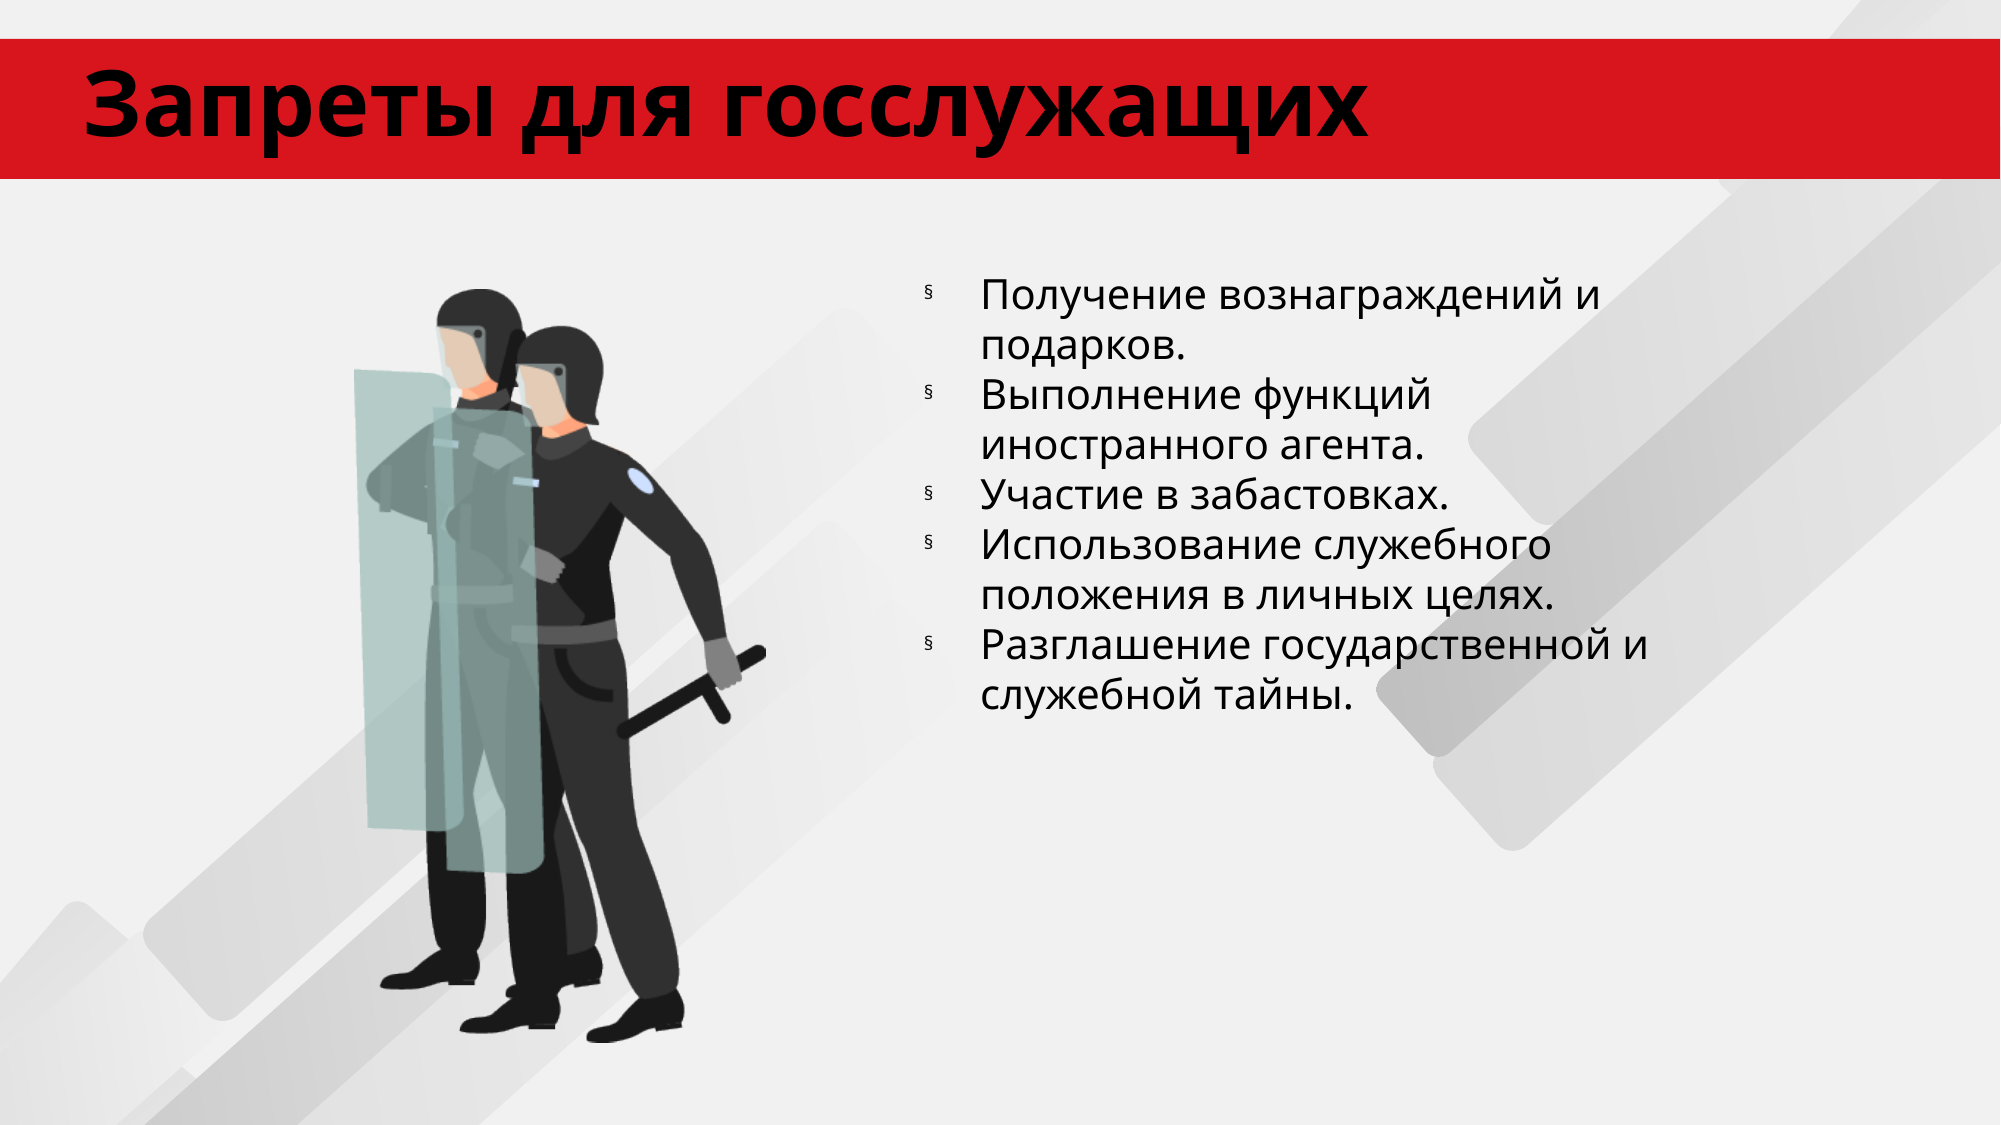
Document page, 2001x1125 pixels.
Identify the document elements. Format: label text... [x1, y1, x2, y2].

text_box Запреты для госслужащих [67, 50, 1705, 198]
text_box Получение вознаграждений и подарков. Выполнение функций иностранного агента. Участие в забастовках. Использование служебного положения в личных целях. Разглашение государственной и служебной тайны. [909, 260, 1746, 726]
text_box [0, 38, 2000, 179]
picture [354, 289, 766, 1044]
